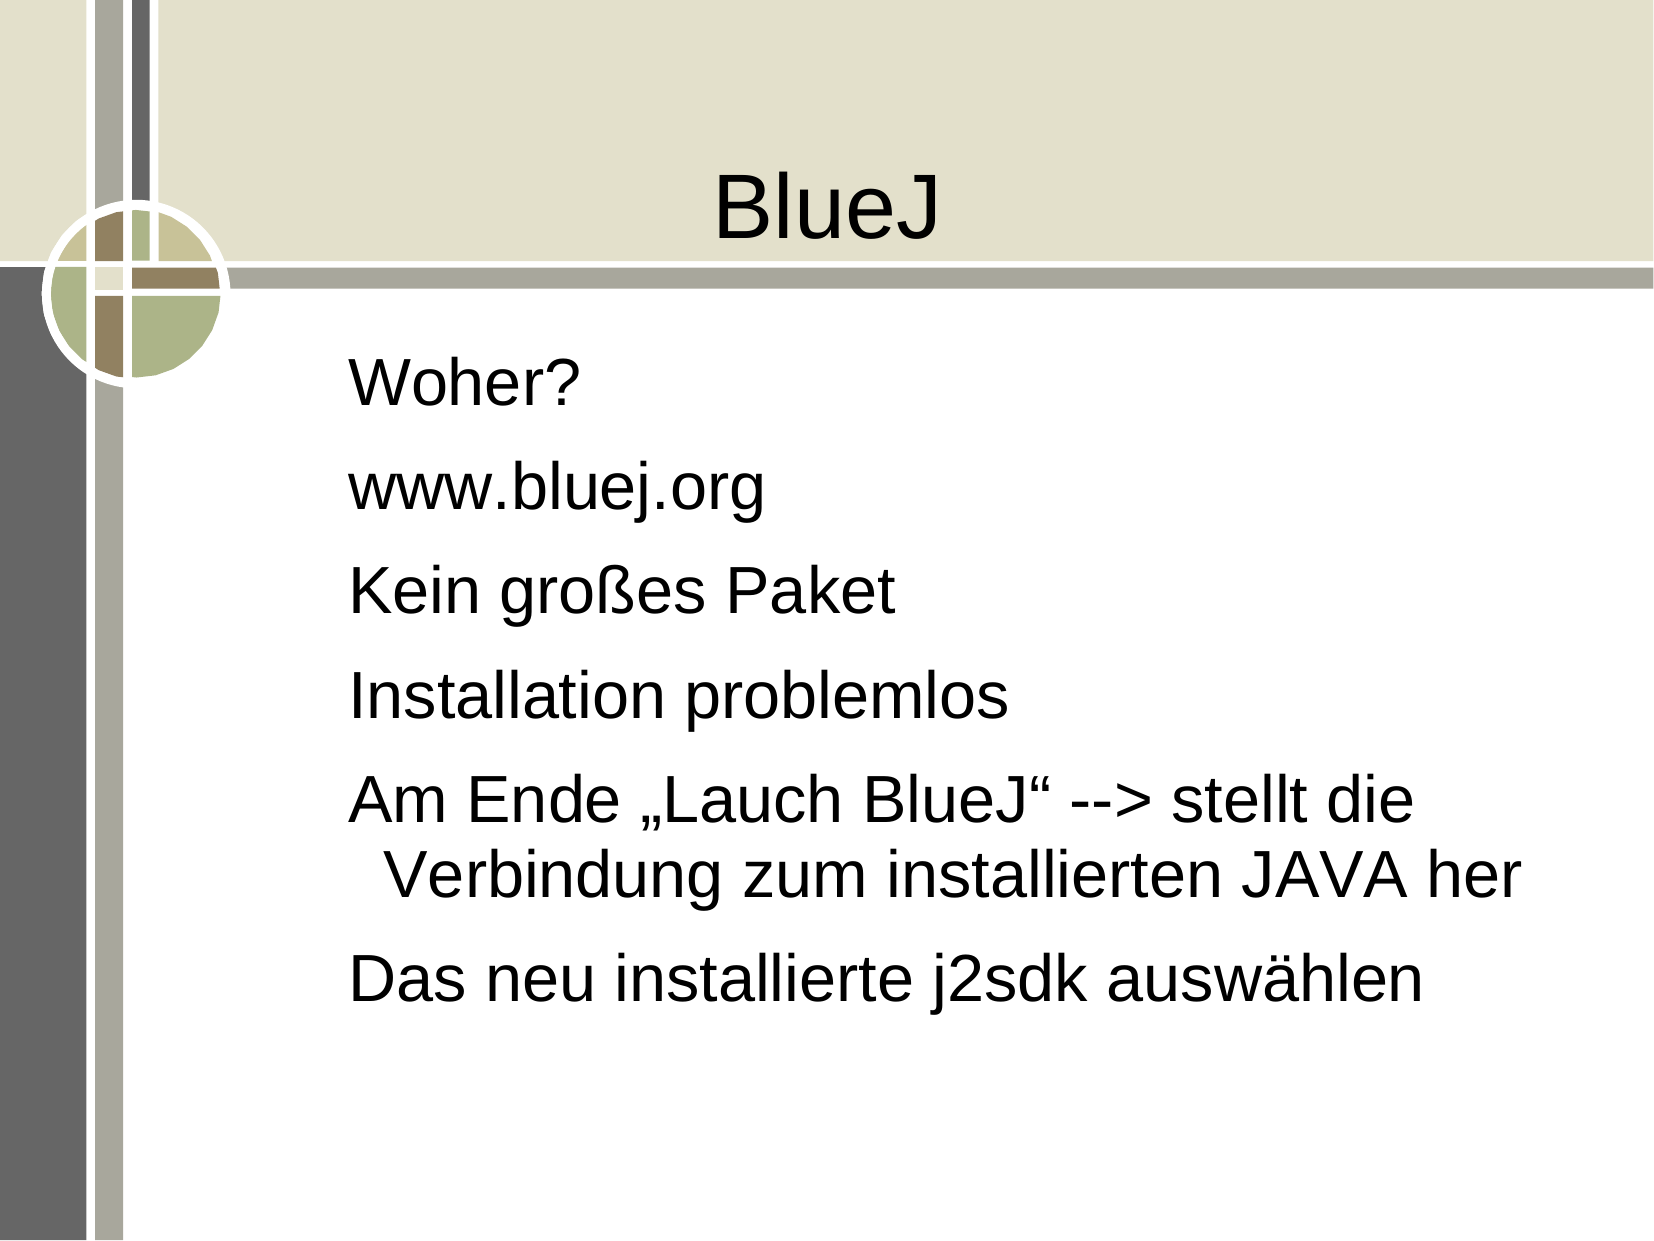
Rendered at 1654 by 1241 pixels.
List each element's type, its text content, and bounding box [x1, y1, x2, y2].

title BlueJ [121, 102, 1534, 311]
list Woher? www.bluej.org Kein großes Paket Installation problemlos Am Ende „Lauch BlueJ“ --> stellt die Verbindung zum installierten JAVA her Das neu installierte j2sdk auswählen [348, 344, 1534, 1127]
